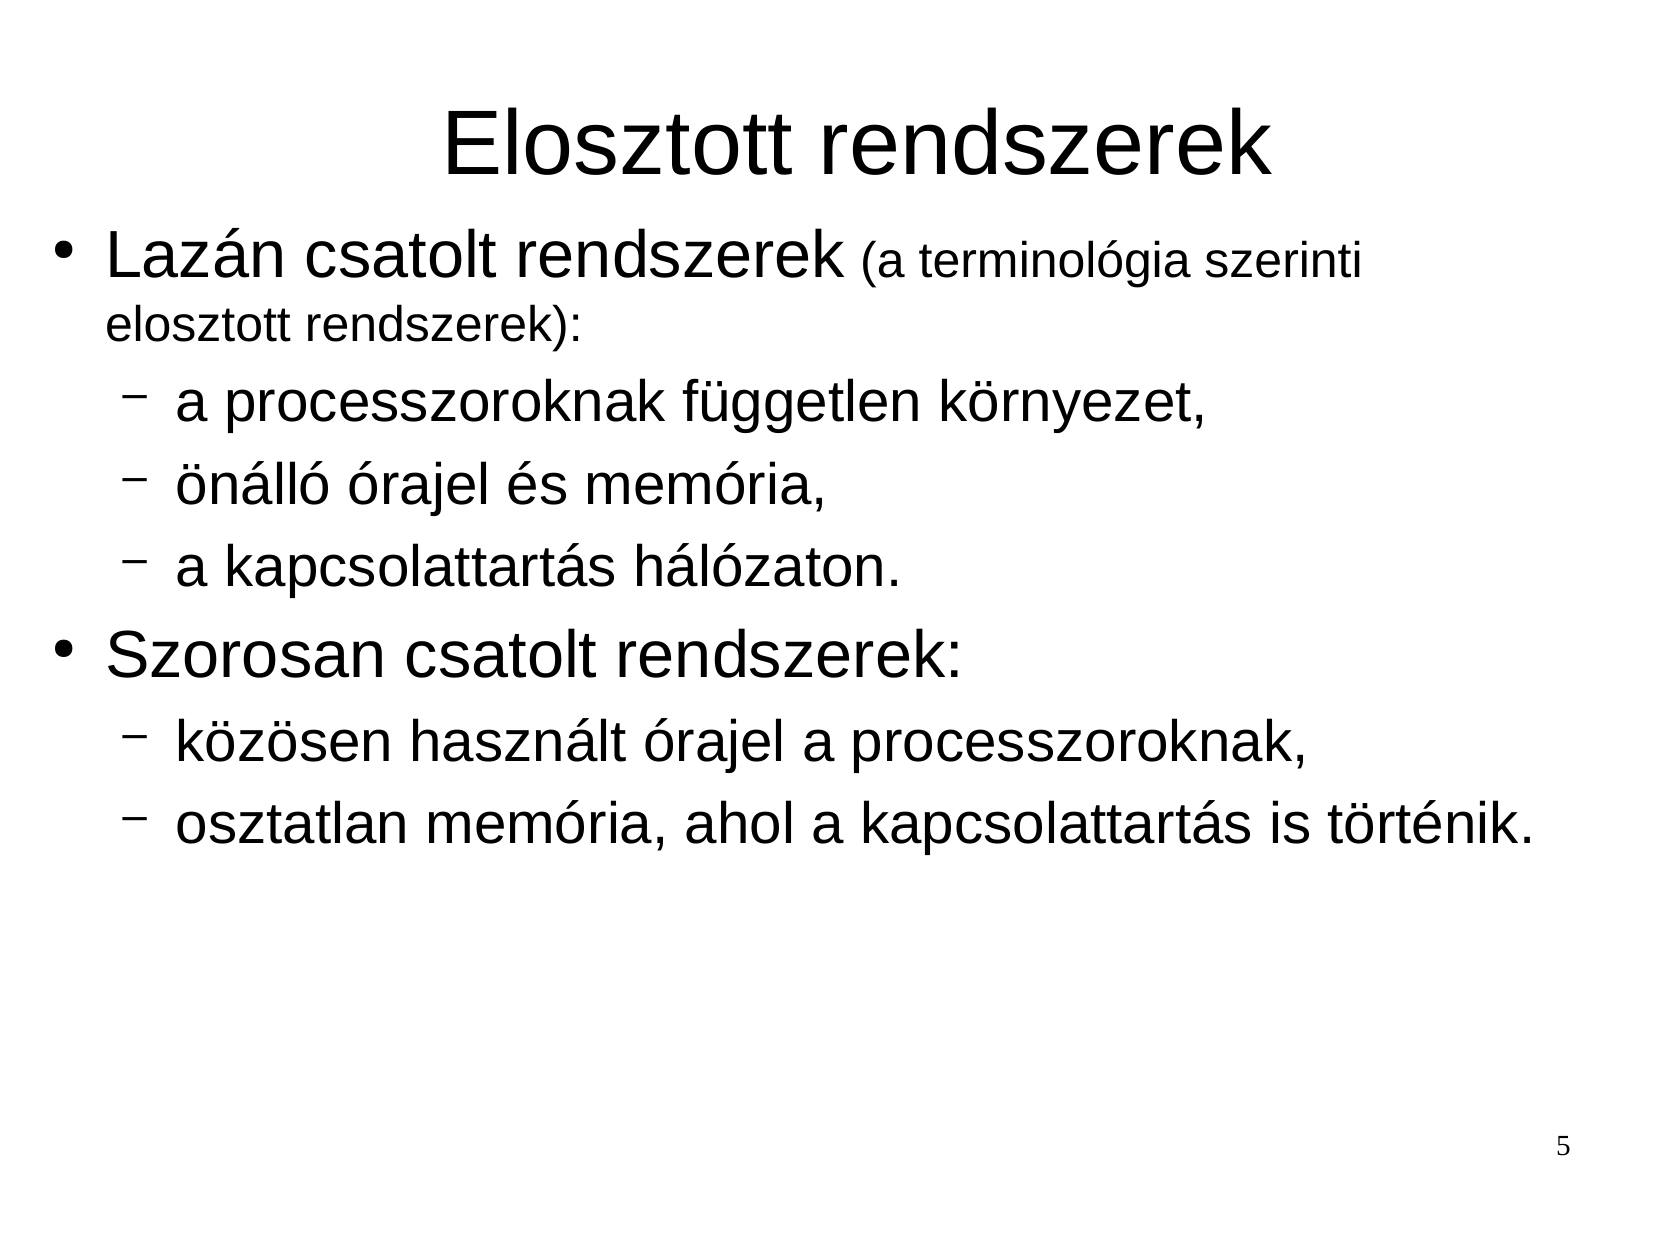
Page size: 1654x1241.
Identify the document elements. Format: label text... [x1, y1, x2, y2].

list Lazán csatolt rendszerek (a terminológia szerinti elosztott rendszerek): a processzoroknak független környezet, önálló órajel és memória, a kapcsolattartás hálózaton. Szorosan csatolt rendszerek: közösen használt órajel a processzoroknak, osztatlan memória, ahol a kapcsolattartás is történik. [19, 203, 1569, 1206]
title Elosztott rendszerek [123, 34, 1530, 203]
